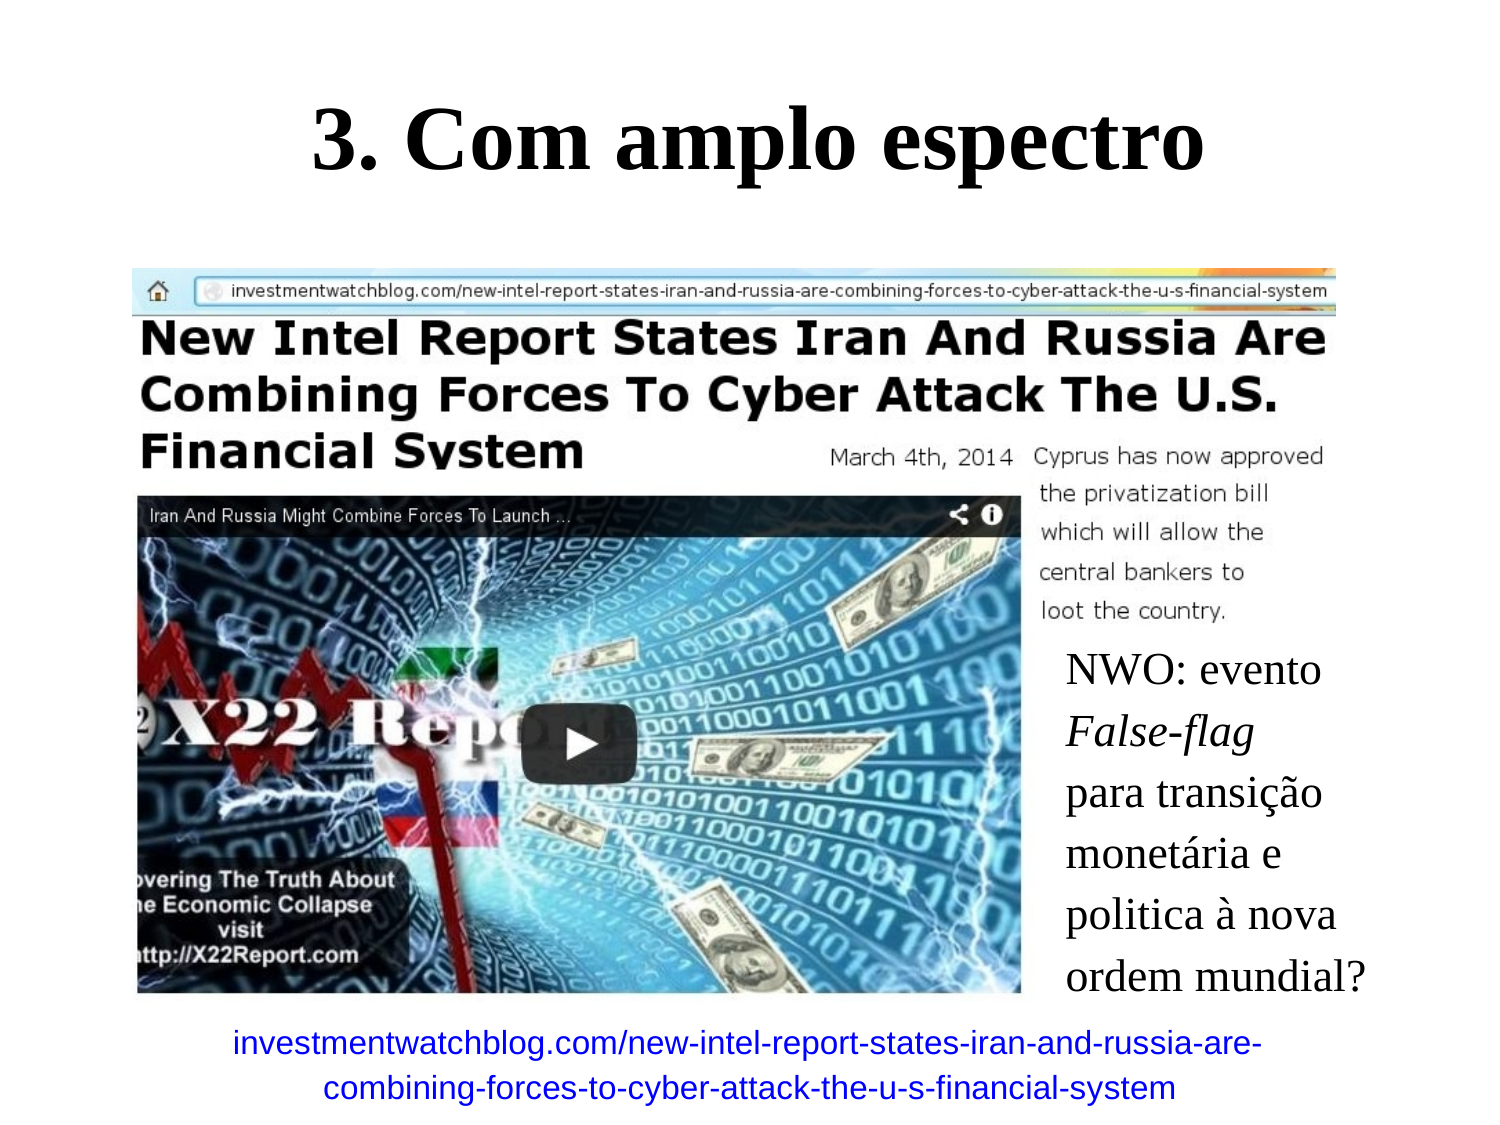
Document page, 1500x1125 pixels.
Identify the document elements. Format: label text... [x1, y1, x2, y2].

text_box investmentwatchblog.com/new-intel-report-states-iran-and-russia-are- combining-forces-to-cyber-attack-the-u-s-financial-system [25, 1016, 1470, 1107]
text_box NWO: evento False-flag para transição monetária e politica à nova ordem mundial? [1065, 633, 1406, 1002]
title 3. Com amplo espectro [81, 63, 1438, 214]
picture [132, 268, 1336, 1003]
